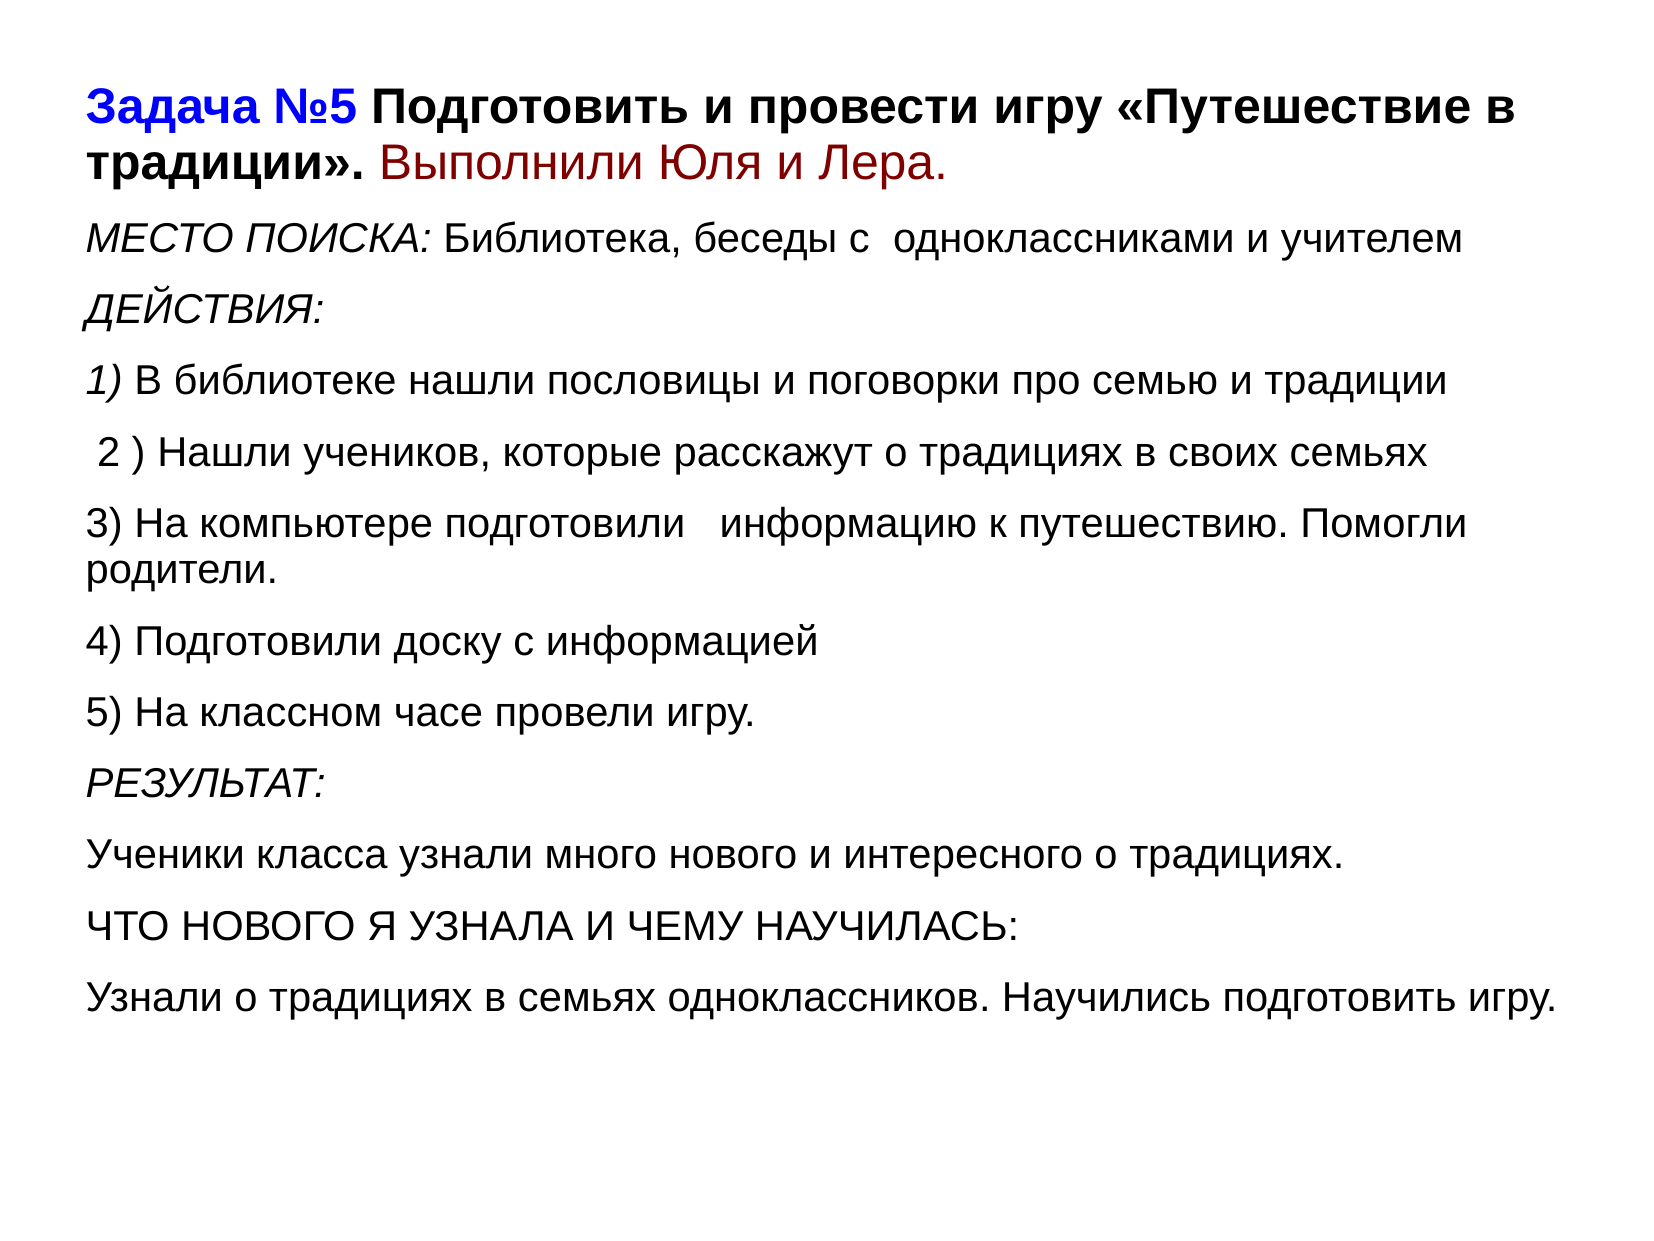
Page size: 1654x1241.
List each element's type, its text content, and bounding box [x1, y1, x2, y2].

text_box Задача №5 Подготовить и провести игру «Путешествие в традиции». Выполнили Юля и Лера. МЕСТО ПОИСКА: Библиотека, беседы с одноклассниками и учителем ДЕЙСТВИЯ: 1) В библиотеке нашли пословицы и поговорки про семью и традиции 2 ) Нашли учеников, которые расскажут о традициях в своих семьях 3) На компьютере подготовили информацию к путешествию. Помогли родители. 4) Подготовили доску с информацией 5) На классном часе провели игру. РЕЗУЛЬТАТ: Ученики класса узнали много нового и интересного о традициях. ЧТО НОВОГО Я УЗНАЛА И ЧЕМУ НАУЧИЛАСЬ: Узнали о традициях в семьях одноклассников. Научились подготовить игру. [70, 70, 1607, 1153]
